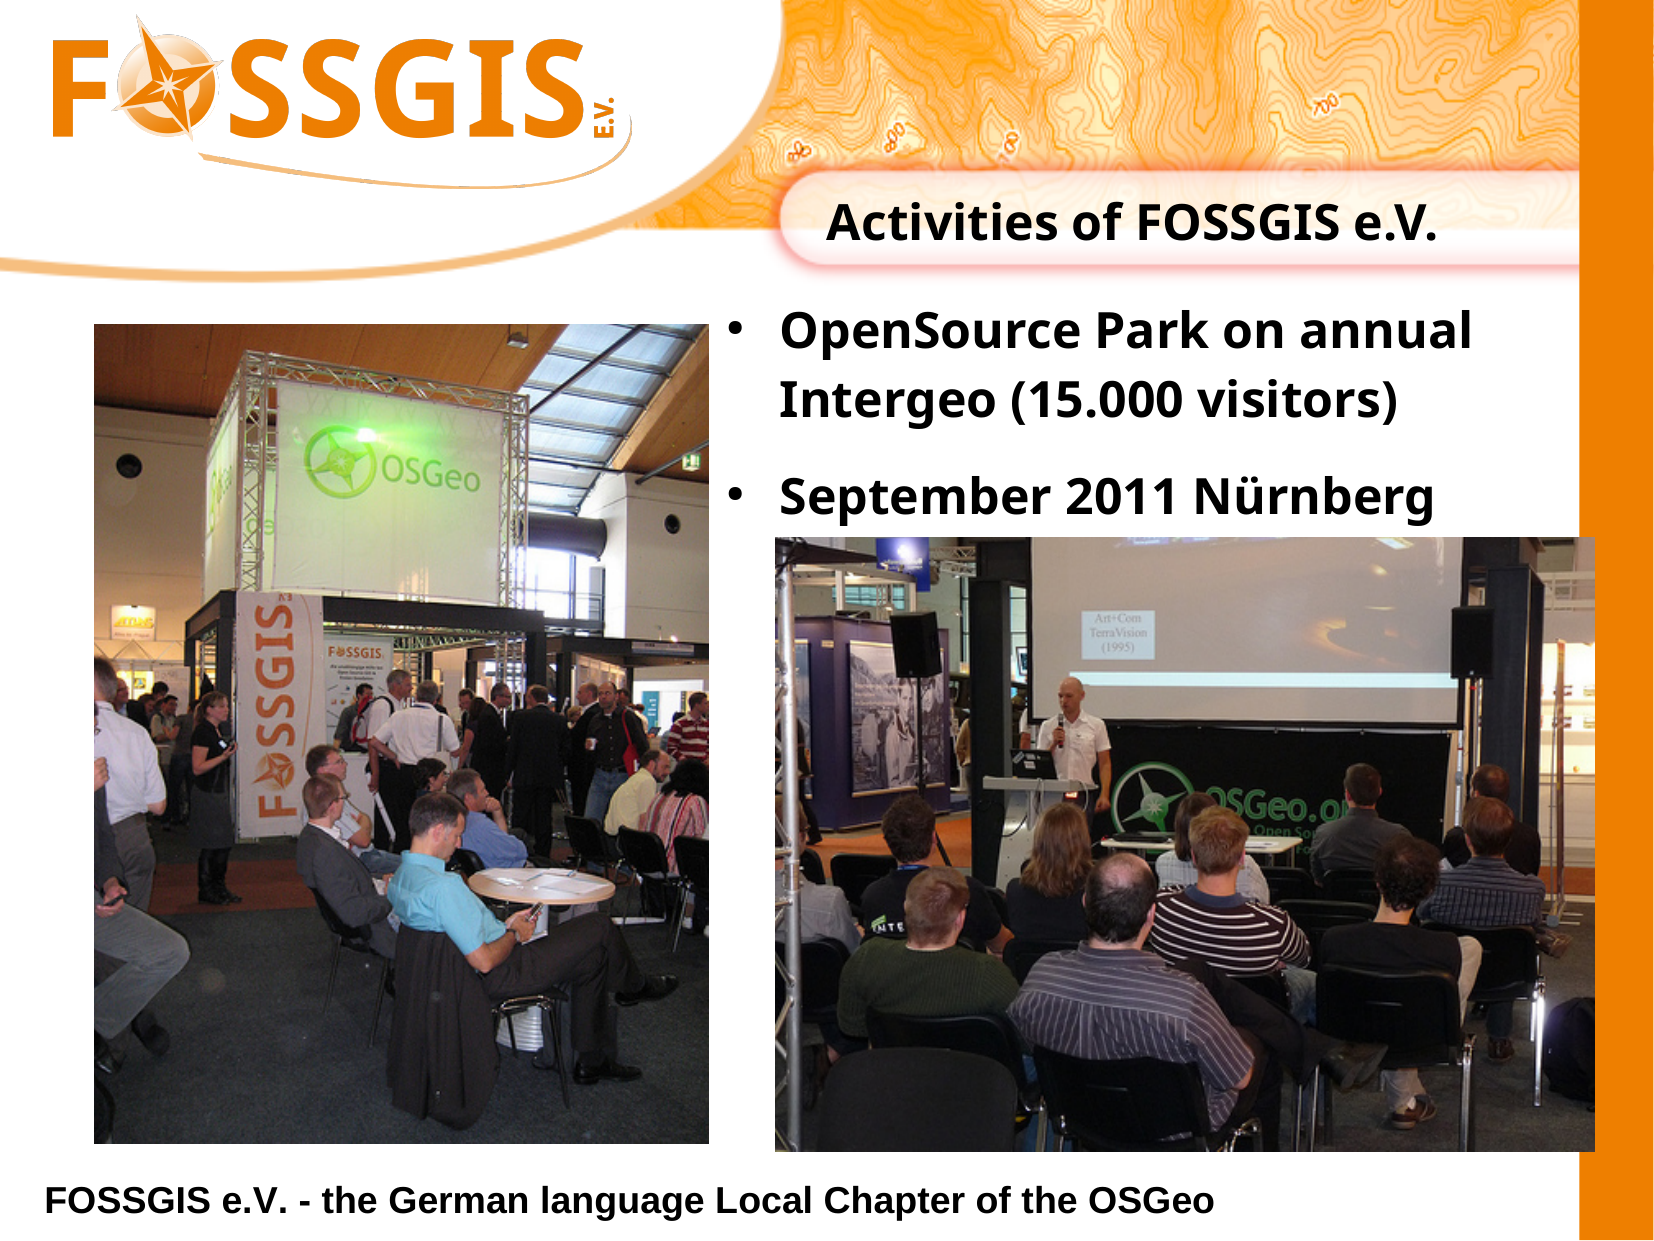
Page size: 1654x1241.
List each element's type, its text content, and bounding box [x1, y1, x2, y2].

list OpenSource Park on annual Intergeo (15.000 visitors) September 2011 Nürnberg [708, 295, 1595, 621]
title Activities of FOSSGIS e.V. [826, 155, 1654, 288]
picture [0, 0, 1579, 297]
picture [94, 324, 709, 1144]
picture [775, 537, 1595, 1152]
